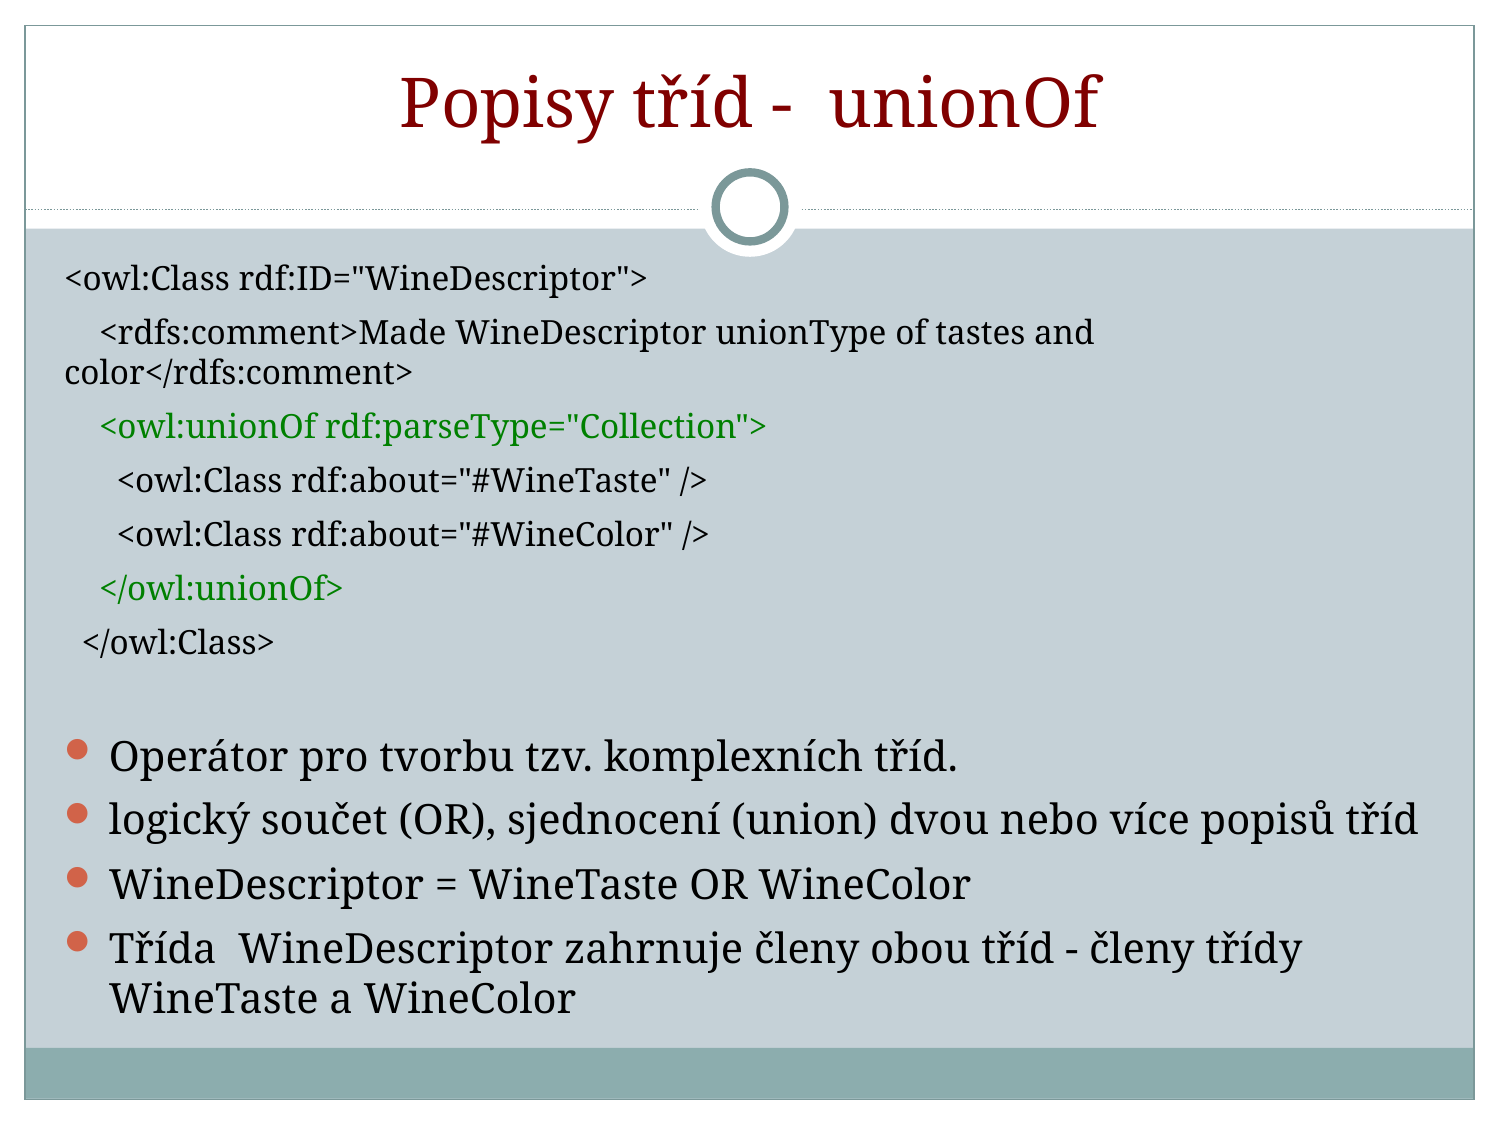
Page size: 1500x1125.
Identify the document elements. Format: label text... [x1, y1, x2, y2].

list <owl:Class rdf:ID="WineDescriptor"> <rdfs:comment>Made WineDescriptor unionType of tastes and color</rdfs:comment> <owl:unionOf rdf:parseType="Collection"> <owl:Class rdf:about="#WineTaste" /> <owl:Class rdf:about="#WineColor" /> </owl:unionOf> </owl:Class> Operátor pro tvorbu tzv. komplexních tříd. logický součet (OR), sjednocení (union) dvou nebo více popisů tříd WineDescriptor = WineTaste OR WineColor Třída WineDescriptor zahrnuje členy obou tříd - členy třídy WineTaste a WineColor [49, 249, 1450, 1044]
title Popisy tříd - unionOf [49, 37, 1450, 163]
